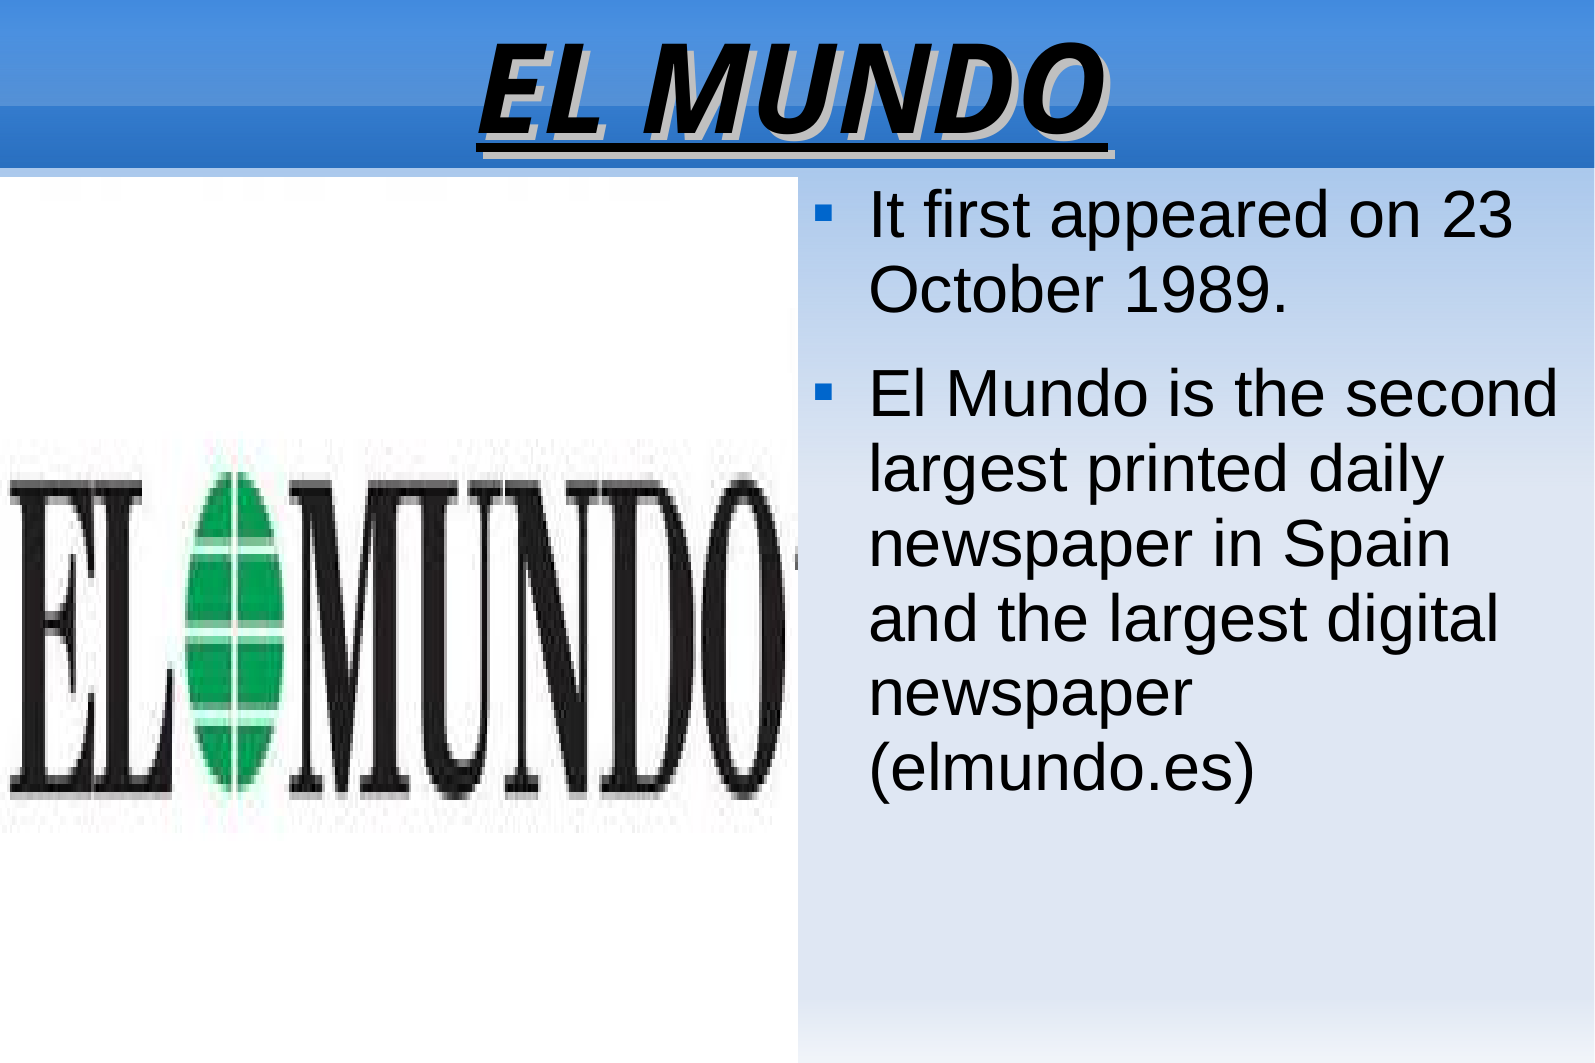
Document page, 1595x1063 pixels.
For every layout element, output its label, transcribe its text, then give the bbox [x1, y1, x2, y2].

list It first appeared on 23 October 1989. El Mundo is the second largest printed daily newspaper in Spain and the largest digital newspaper (elmundo.es) [798, 177, 1565, 1034]
title EL MUNDO [74, 3, 1510, 167]
picture [0, 0, 1595, 1063]
